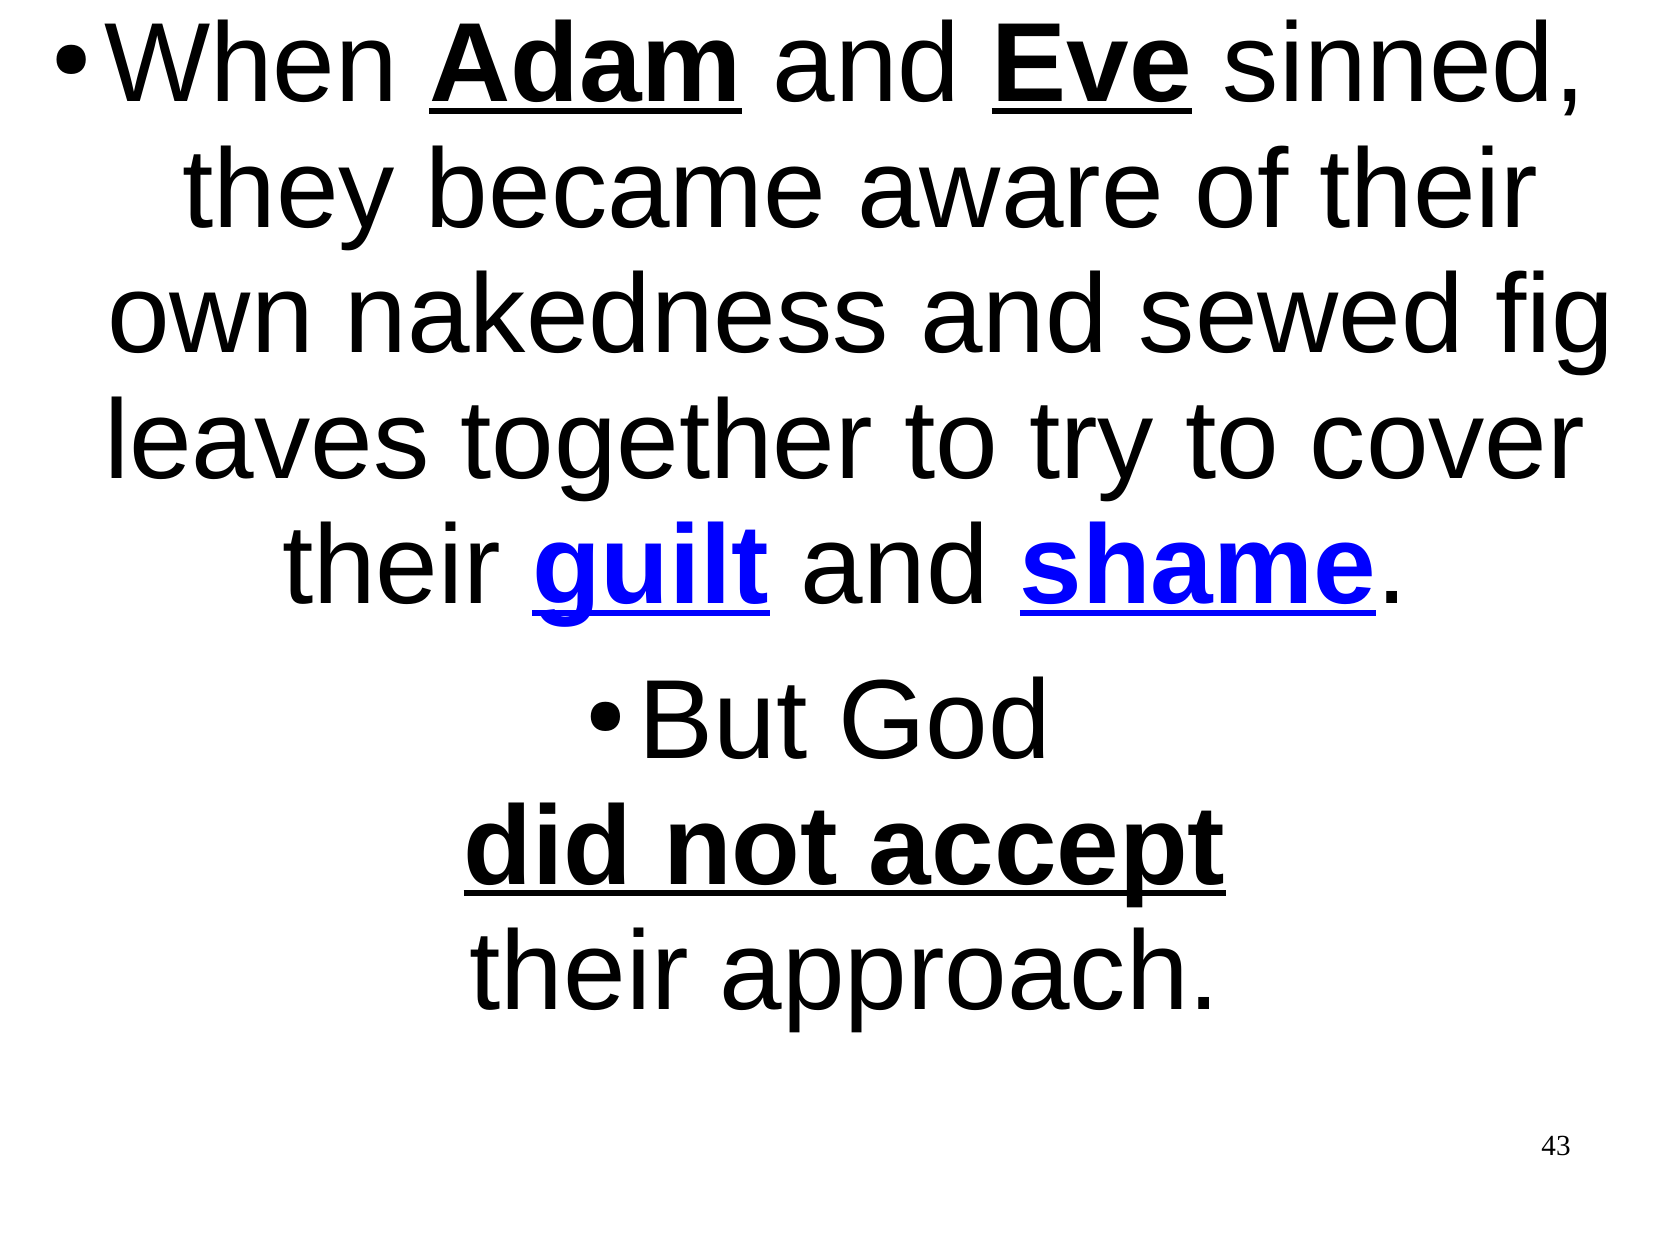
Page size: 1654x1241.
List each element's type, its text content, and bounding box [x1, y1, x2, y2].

list When Adam and Eve sinned, they became aware of their own nakedness and sewed fig leaves together to try to cover their guilt and shame. But God did not accept their approach. [0, 0, 1651, 1238]
